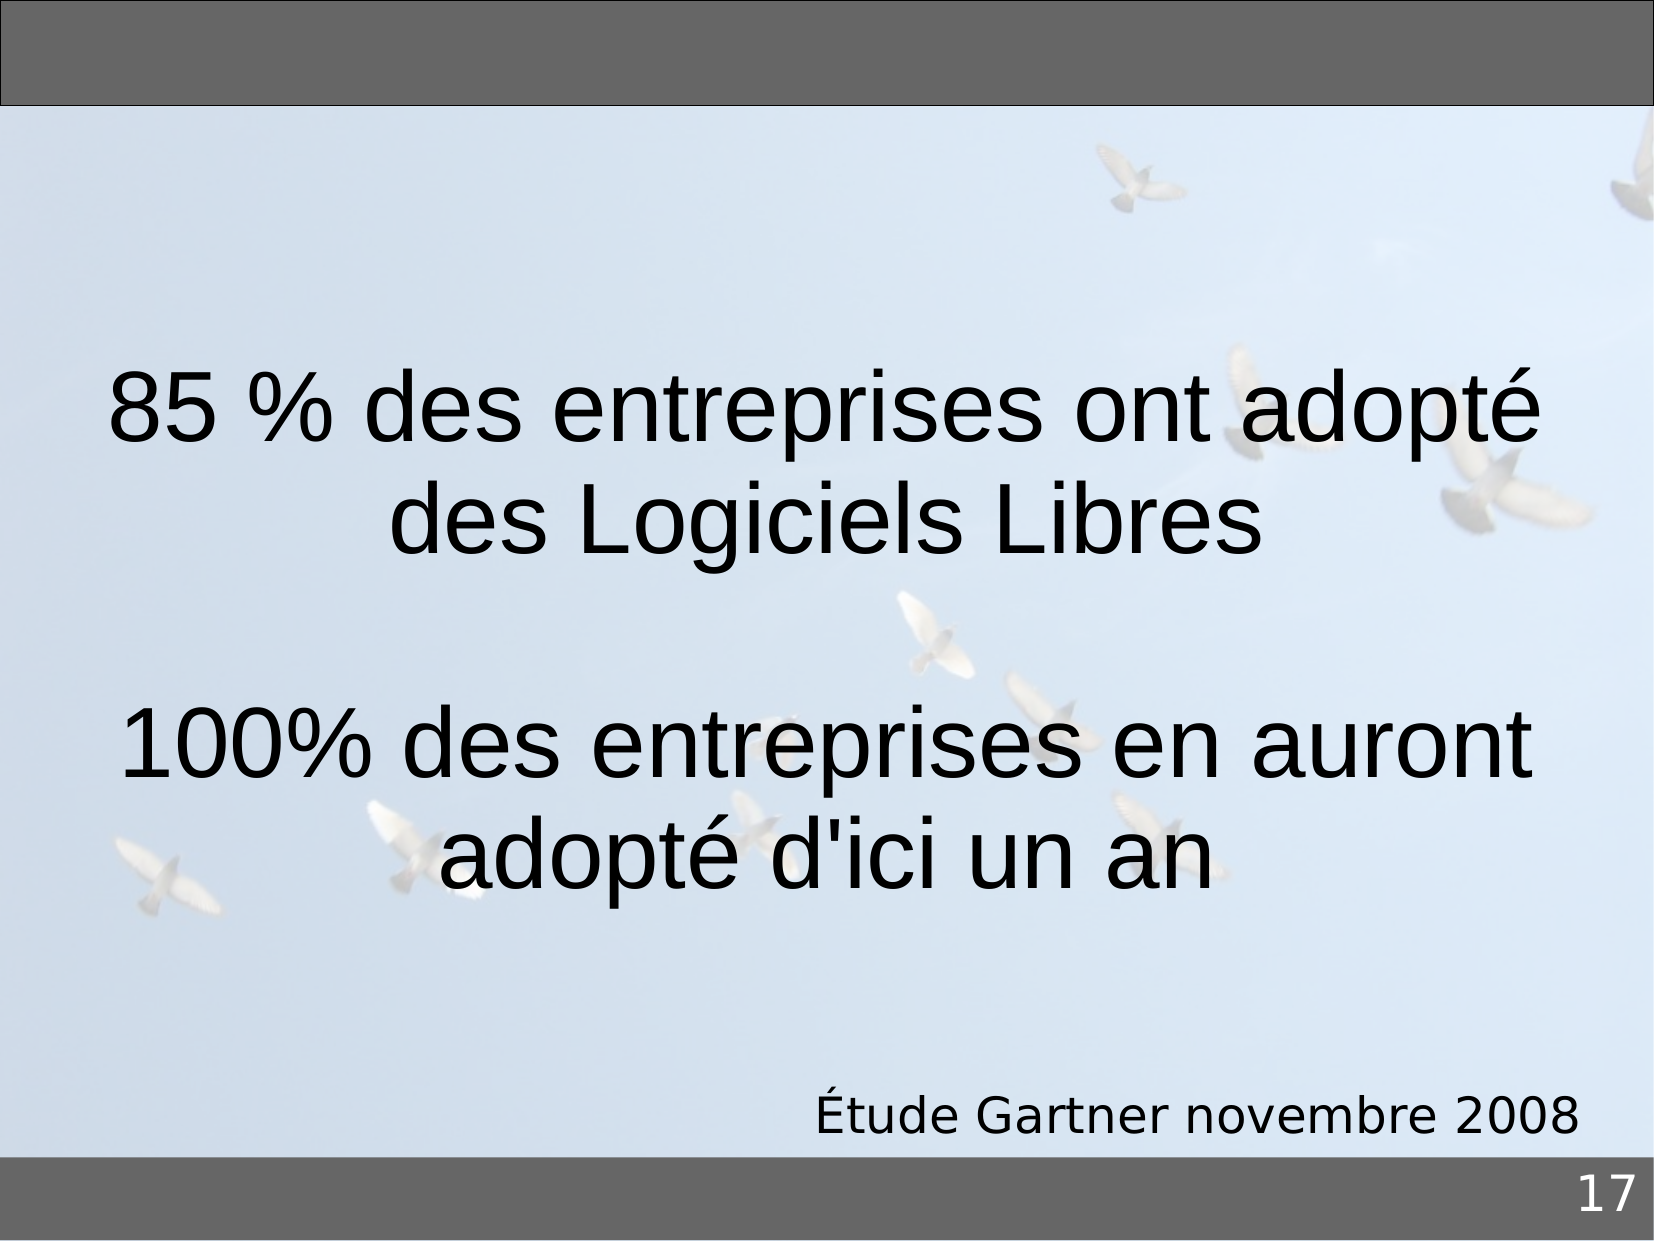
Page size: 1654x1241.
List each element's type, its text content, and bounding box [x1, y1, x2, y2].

subtitle 85 % des entreprises ont adopté des Logiciels Libres 100% des entreprises en auront adopté d'ici un an [82, 160, 1571, 1102]
text_box Étude Gartner novembre 2008 [799, 1080, 1654, 1154]
